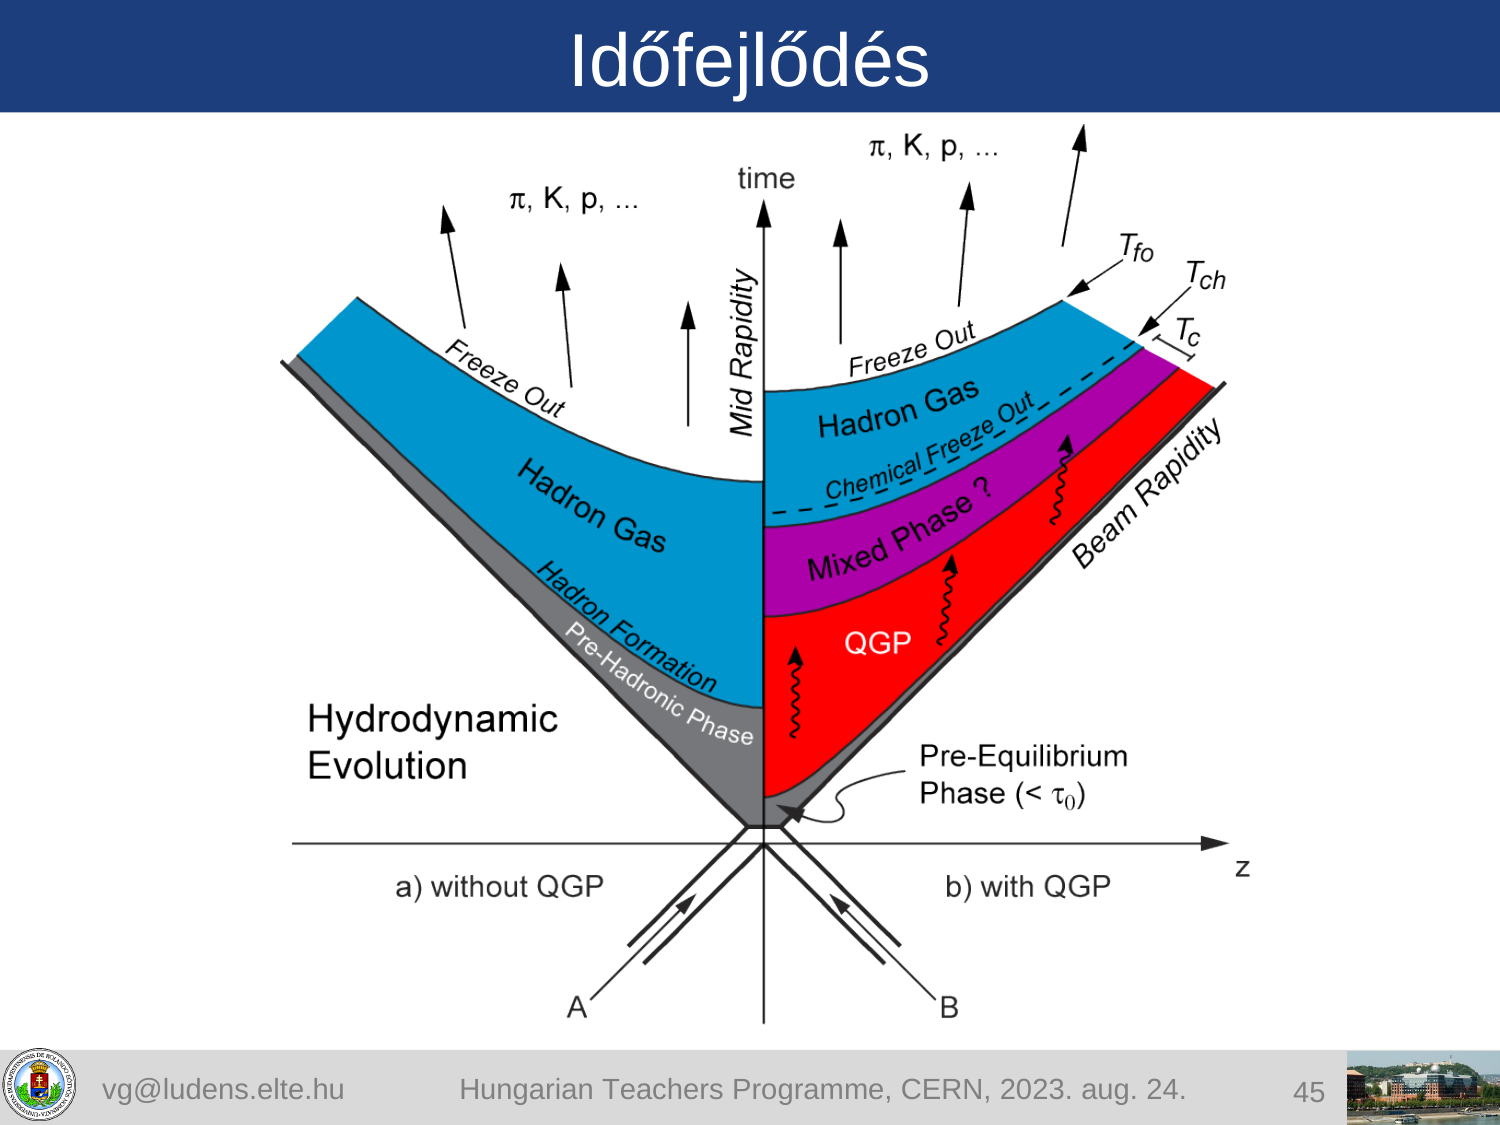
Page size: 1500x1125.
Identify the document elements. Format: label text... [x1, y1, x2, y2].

picture [1347, 1051, 1500, 1125]
picture [2, 1048, 76, 1121]
title Időfejlődés [0, 0, 1500, 113]
picture [280, 124, 1251, 1027]
